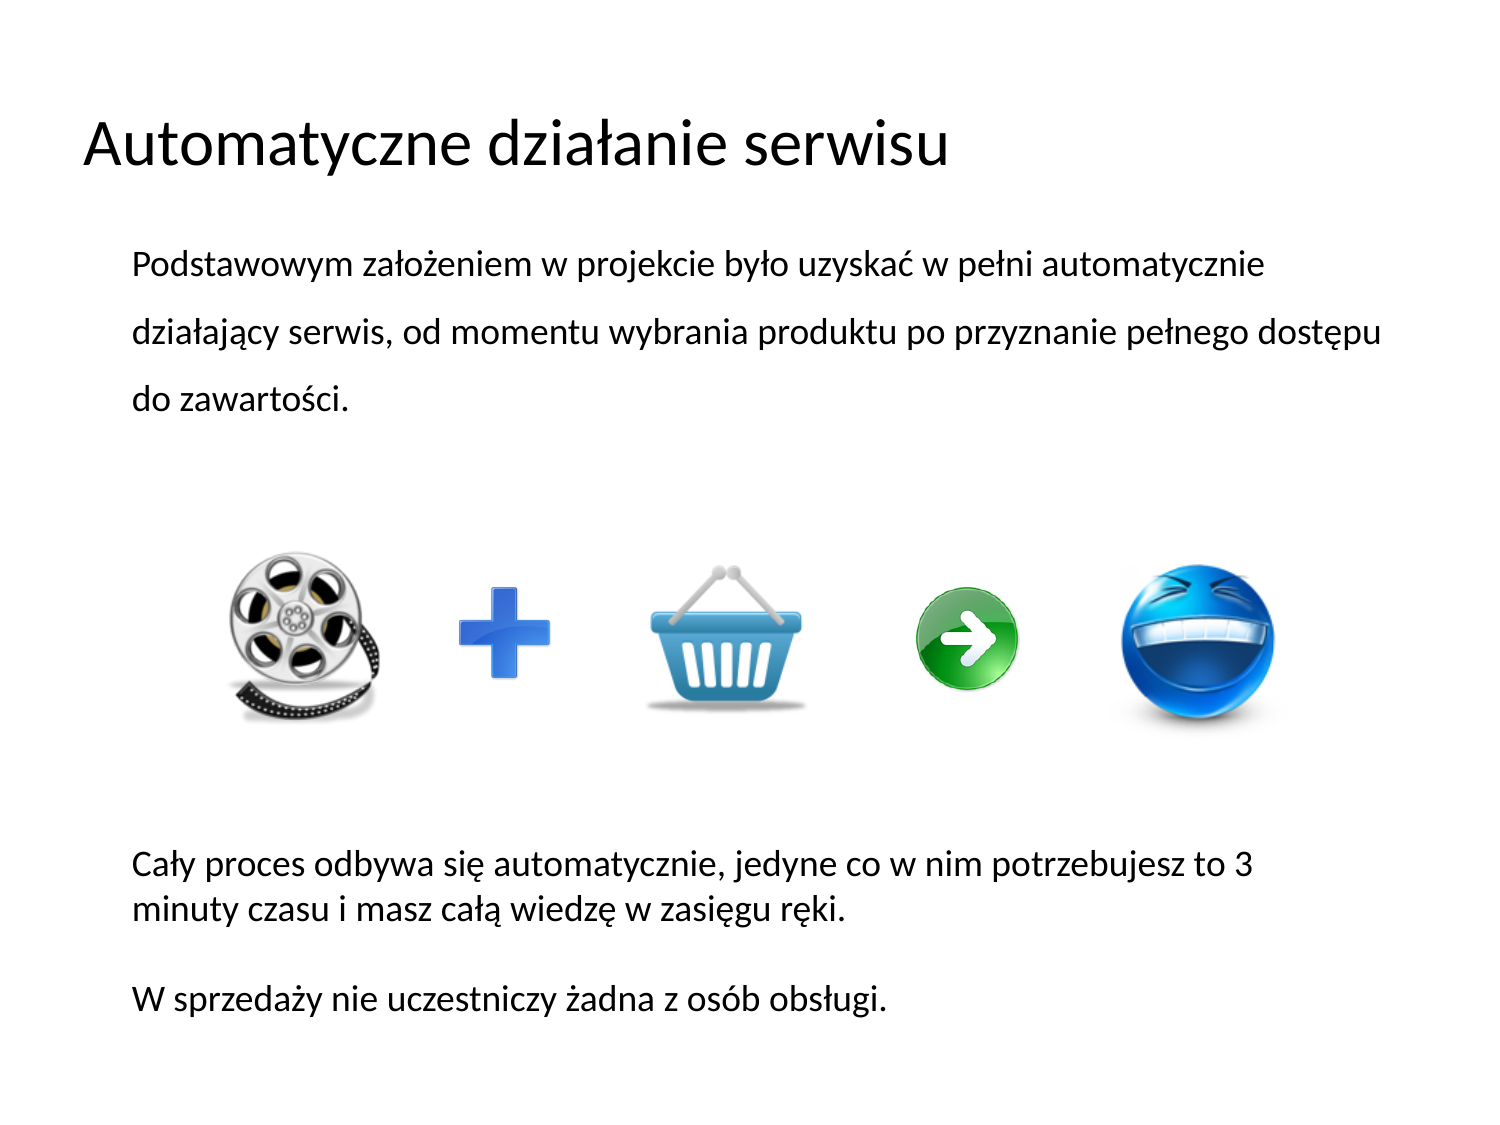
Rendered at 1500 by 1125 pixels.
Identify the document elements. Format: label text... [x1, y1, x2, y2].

picture [457, 585, 552, 681]
text_box Cały proces odbywa się automatycznie, jedyne co w nim potrzebujesz to 3 minuty czasu i masz całą wiedzę w zasięgu ręki. W sprzedaży nie uczestniczy żadna z osób obsługi. [117, 831, 1372, 1027]
picture [210, 549, 387, 727]
picture [644, 550, 809, 715]
picture [1101, 538, 1302, 740]
text_box Podstawowym założeniem w projekcie było uzyskać w pełni automatycznie działający serwis, od momentu wybrania produktu po przyznanie pełnego dostępu do zawartości. [117, 209, 1407, 427]
text_box Automatyczne działanie serwisu [69, 91, 1383, 267]
picture [914, 585, 1021, 693]
